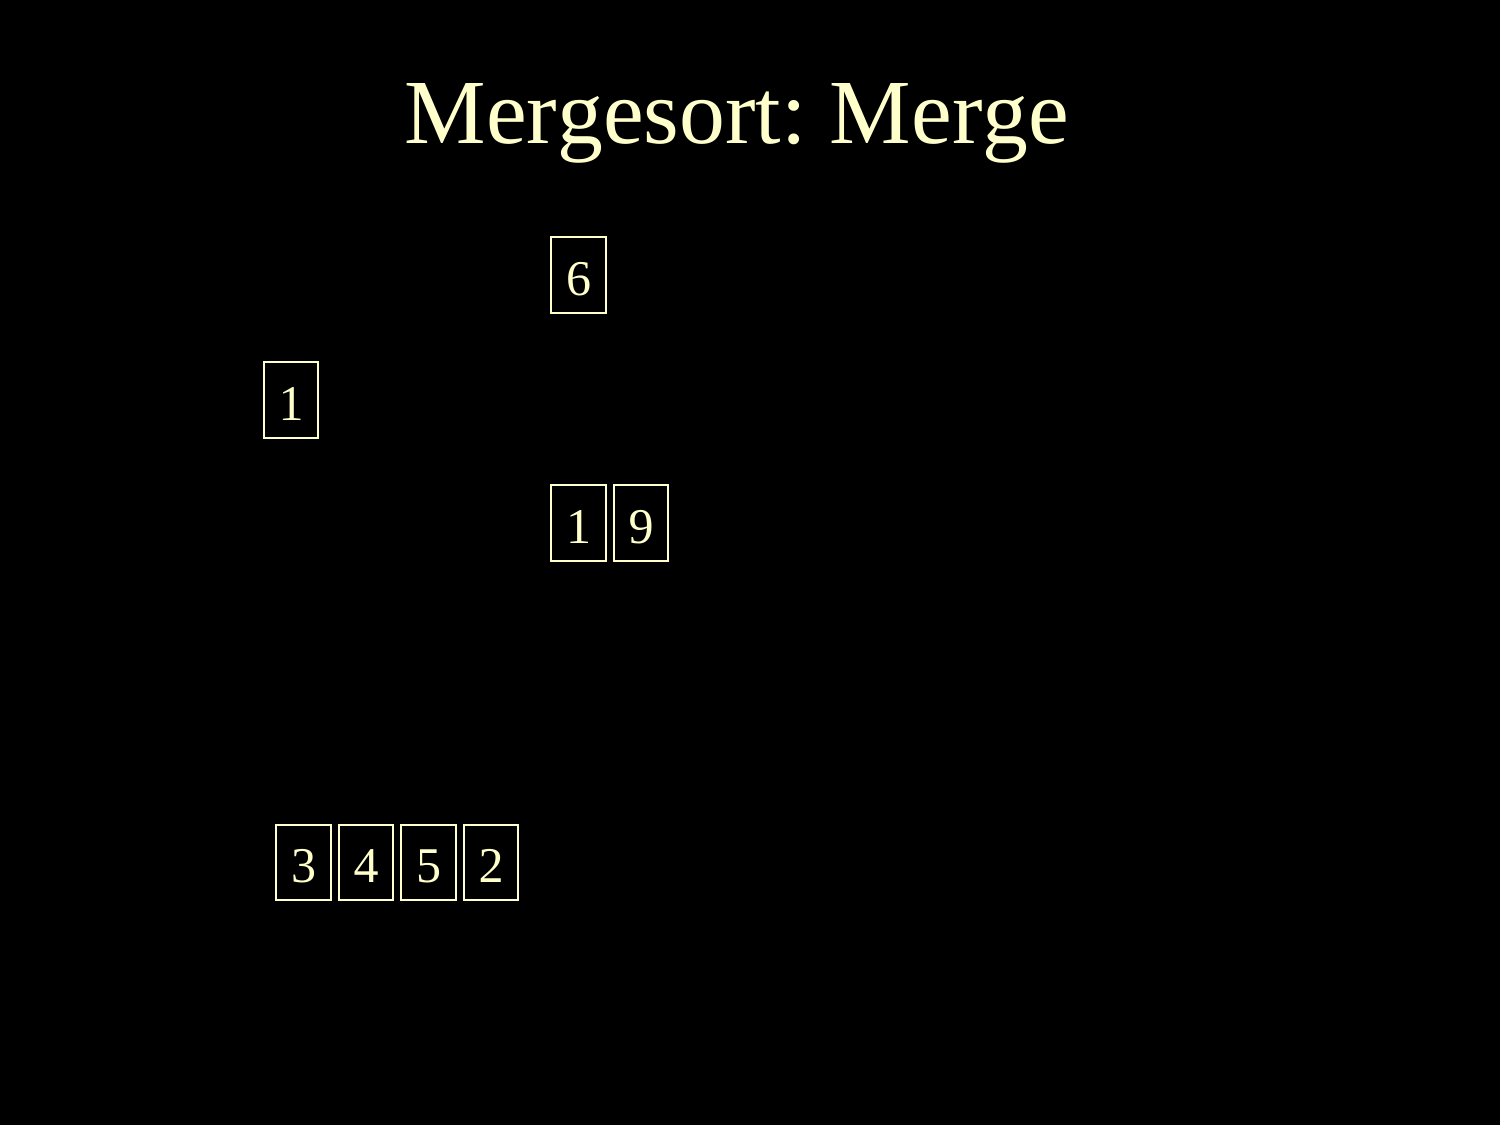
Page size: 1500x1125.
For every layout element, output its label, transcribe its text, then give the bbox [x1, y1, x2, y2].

text_box 1 [263, 362, 319, 438]
title Mergesort: Merge [8, 50, 1467, 176]
text_box 1 [551, 485, 606, 561]
text_box 9 [613, 485, 669, 561]
text_box 3 [276, 824, 331, 901]
text_box 5 [401, 824, 456, 901]
text_box 2 [463, 824, 519, 901]
text_box 6 [551, 237, 606, 313]
text_box 4 [338, 824, 394, 901]
